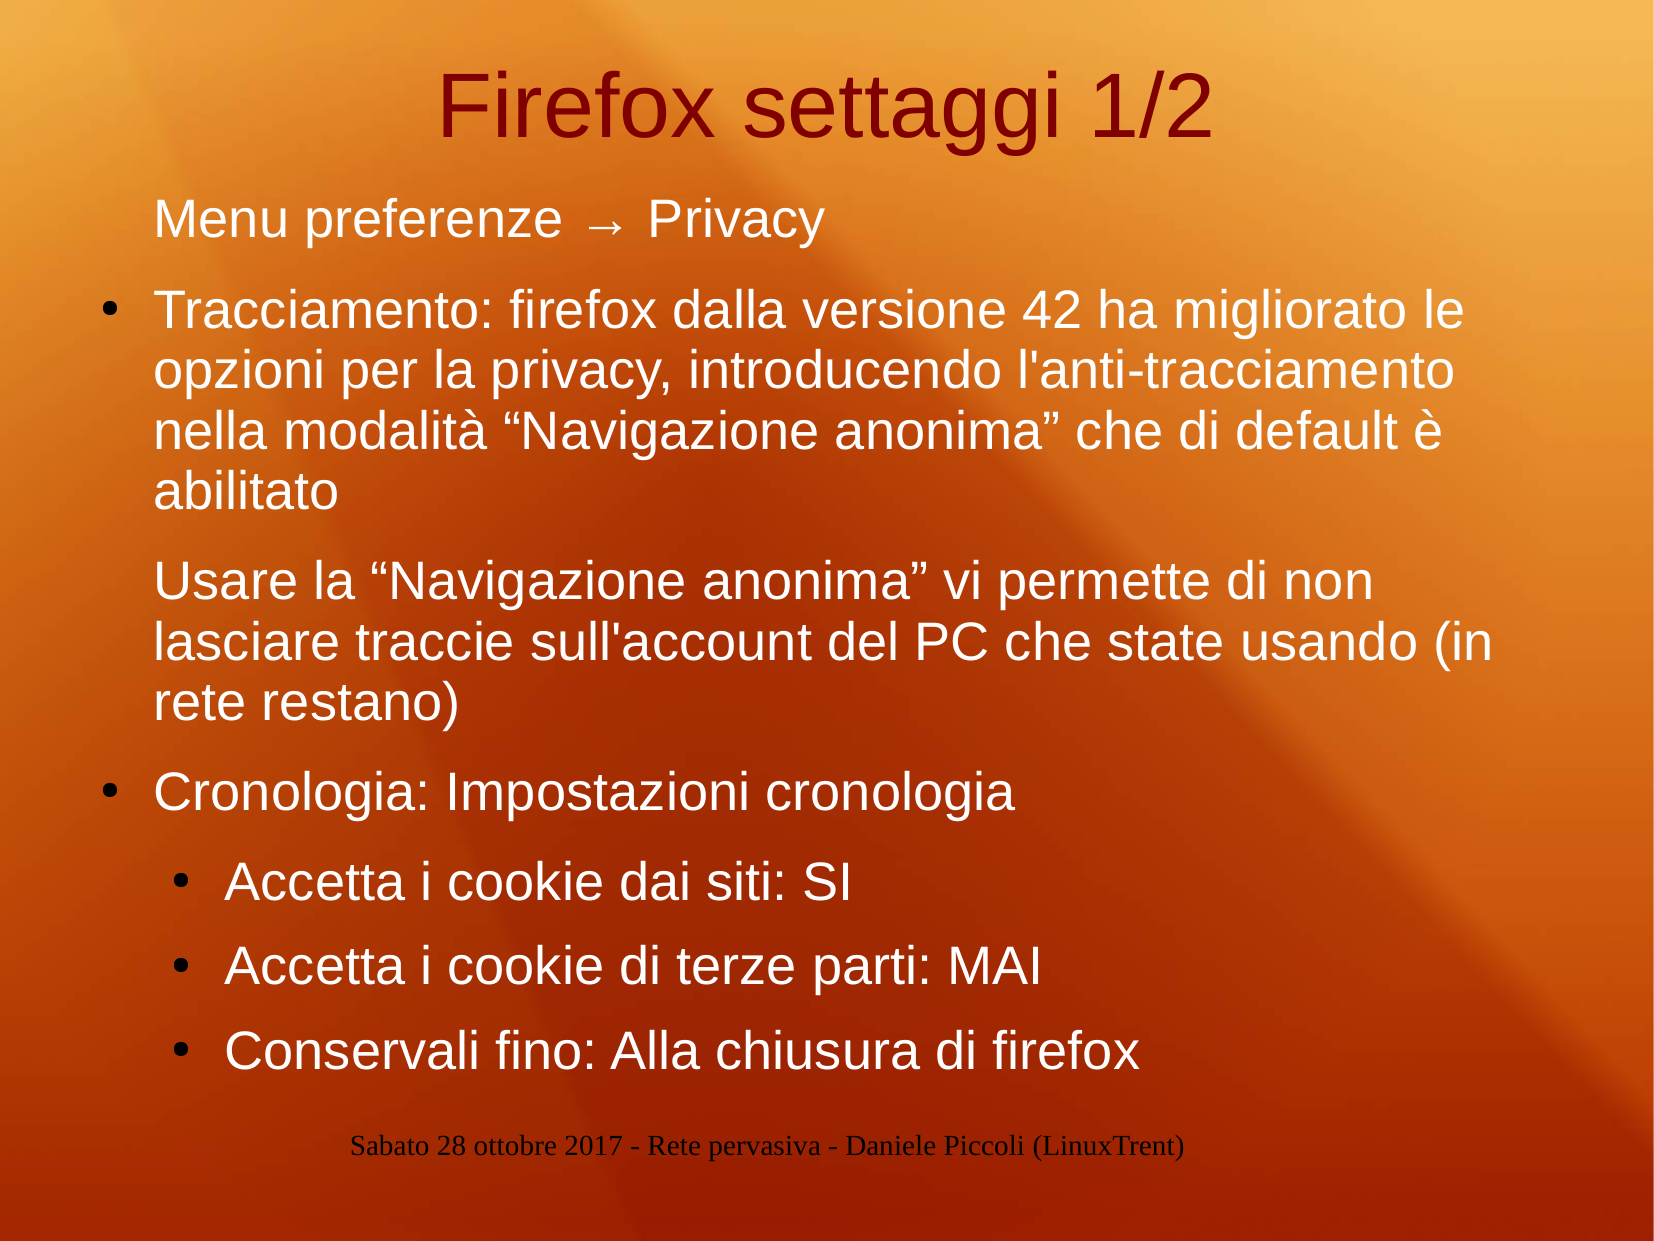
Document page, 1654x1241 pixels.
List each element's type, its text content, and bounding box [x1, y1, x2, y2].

list Menu preferenze → Privacy Tracciamento: firefox dalla versione 42 ha migliorato le opzioni per la privacy, introducendo l'anti-tracciamento nella modalità “Navigazione anonima” che di default è abilitato Usare la “Navigazione anonima” vi permette di non lasciare traccie sull'account del PC che state usando (in rete restano) Cronologia: Impostazioni cronologia Accetta i cookie dai siti: SI Accetta i cookie di terze parti: MAI Conservali fino: Alla chiusura di firefox [82, 188, 1571, 1081]
title Firefox settaggi 1/2 [82, 41, 1571, 170]
picture [0, 0, 1654, 1241]
